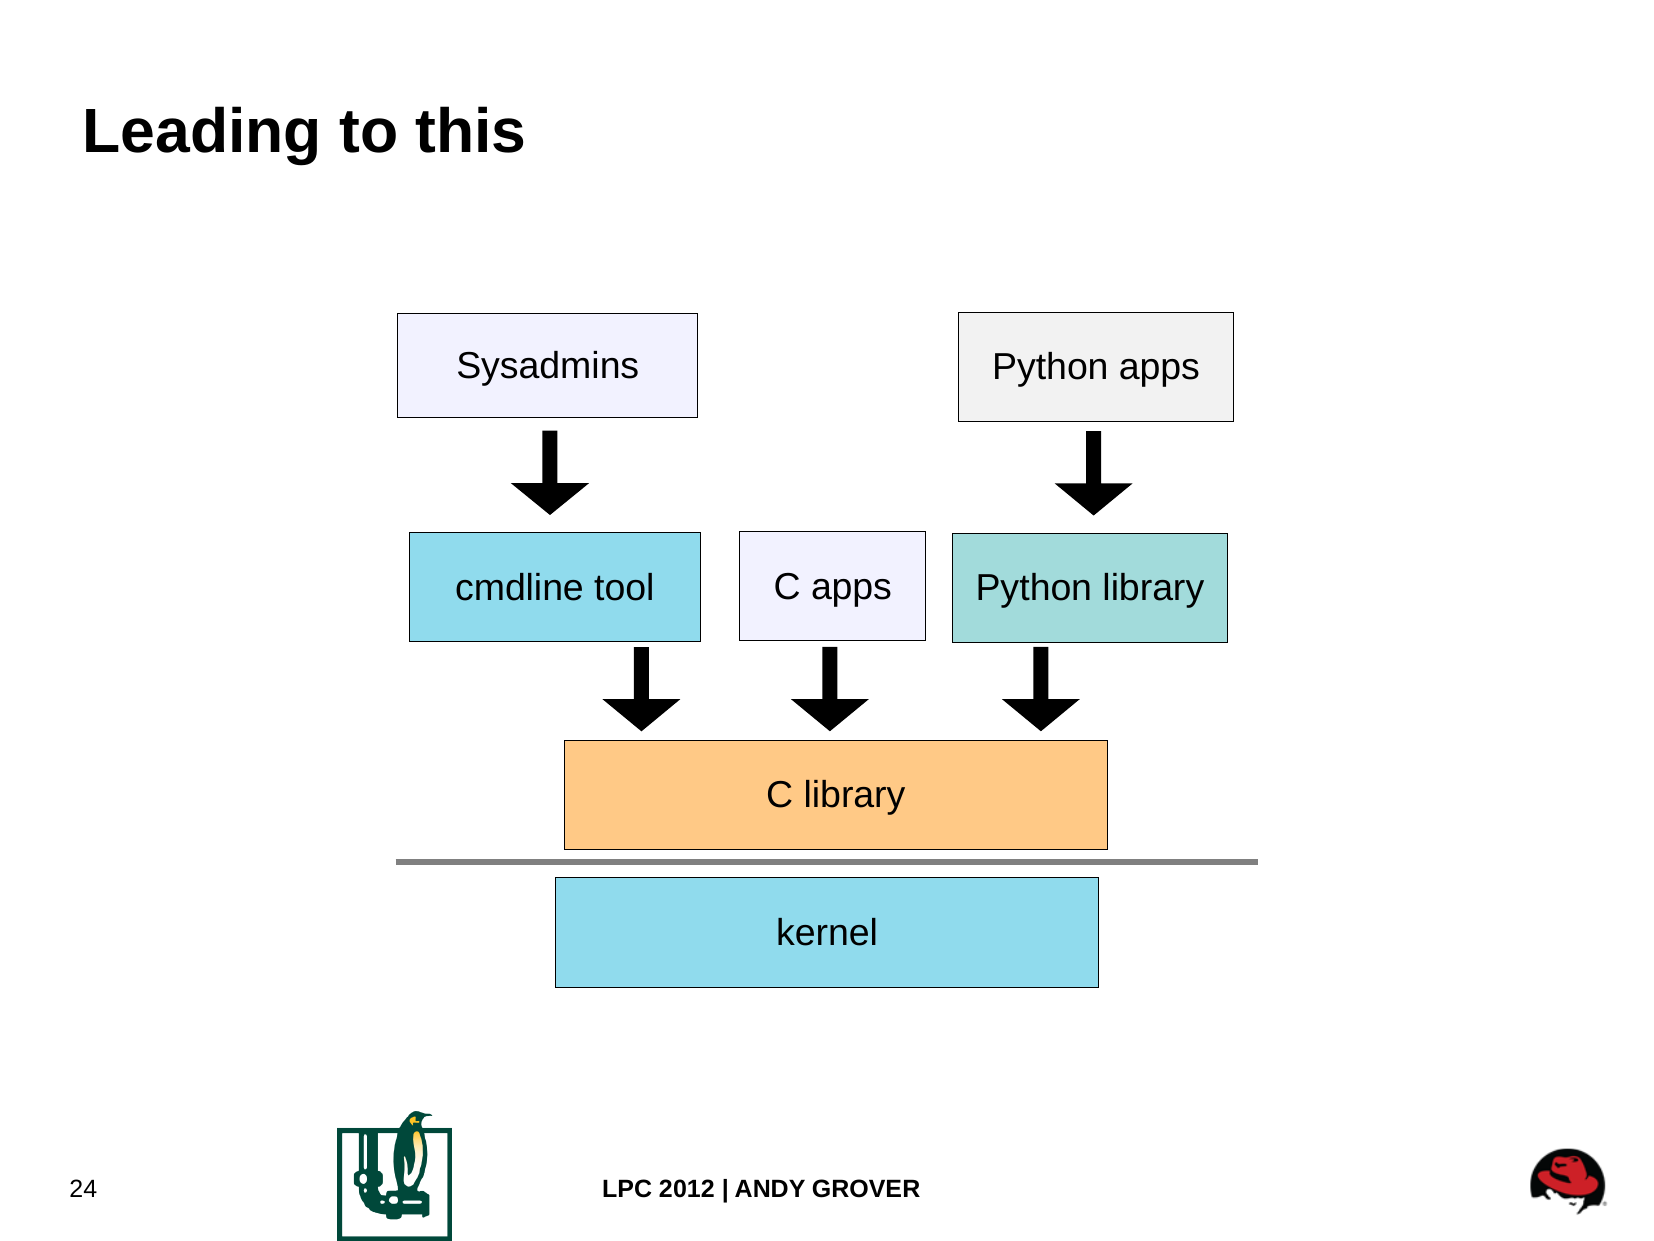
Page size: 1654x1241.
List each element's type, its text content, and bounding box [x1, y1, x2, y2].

text_box C apps [739, 531, 926, 641]
text_box kernel [555, 877, 1099, 988]
text_box Python apps [958, 312, 1234, 422]
text_box Sysadmins [397, 313, 698, 418]
text_box C library [564, 740, 1108, 850]
text_box [1022, 646, 1060, 722]
title Leading to this [82, 37, 1538, 226]
text_box [811, 646, 849, 722]
text_box [1075, 431, 1112, 506]
text_box [531, 430, 569, 506]
picture [1529, 1146, 1613, 1224]
text_box [623, 647, 660, 722]
text_box cmdline tool [409, 532, 701, 642]
picture [337, 1111, 452, 1241]
text_box Python library [952, 533, 1228, 643]
